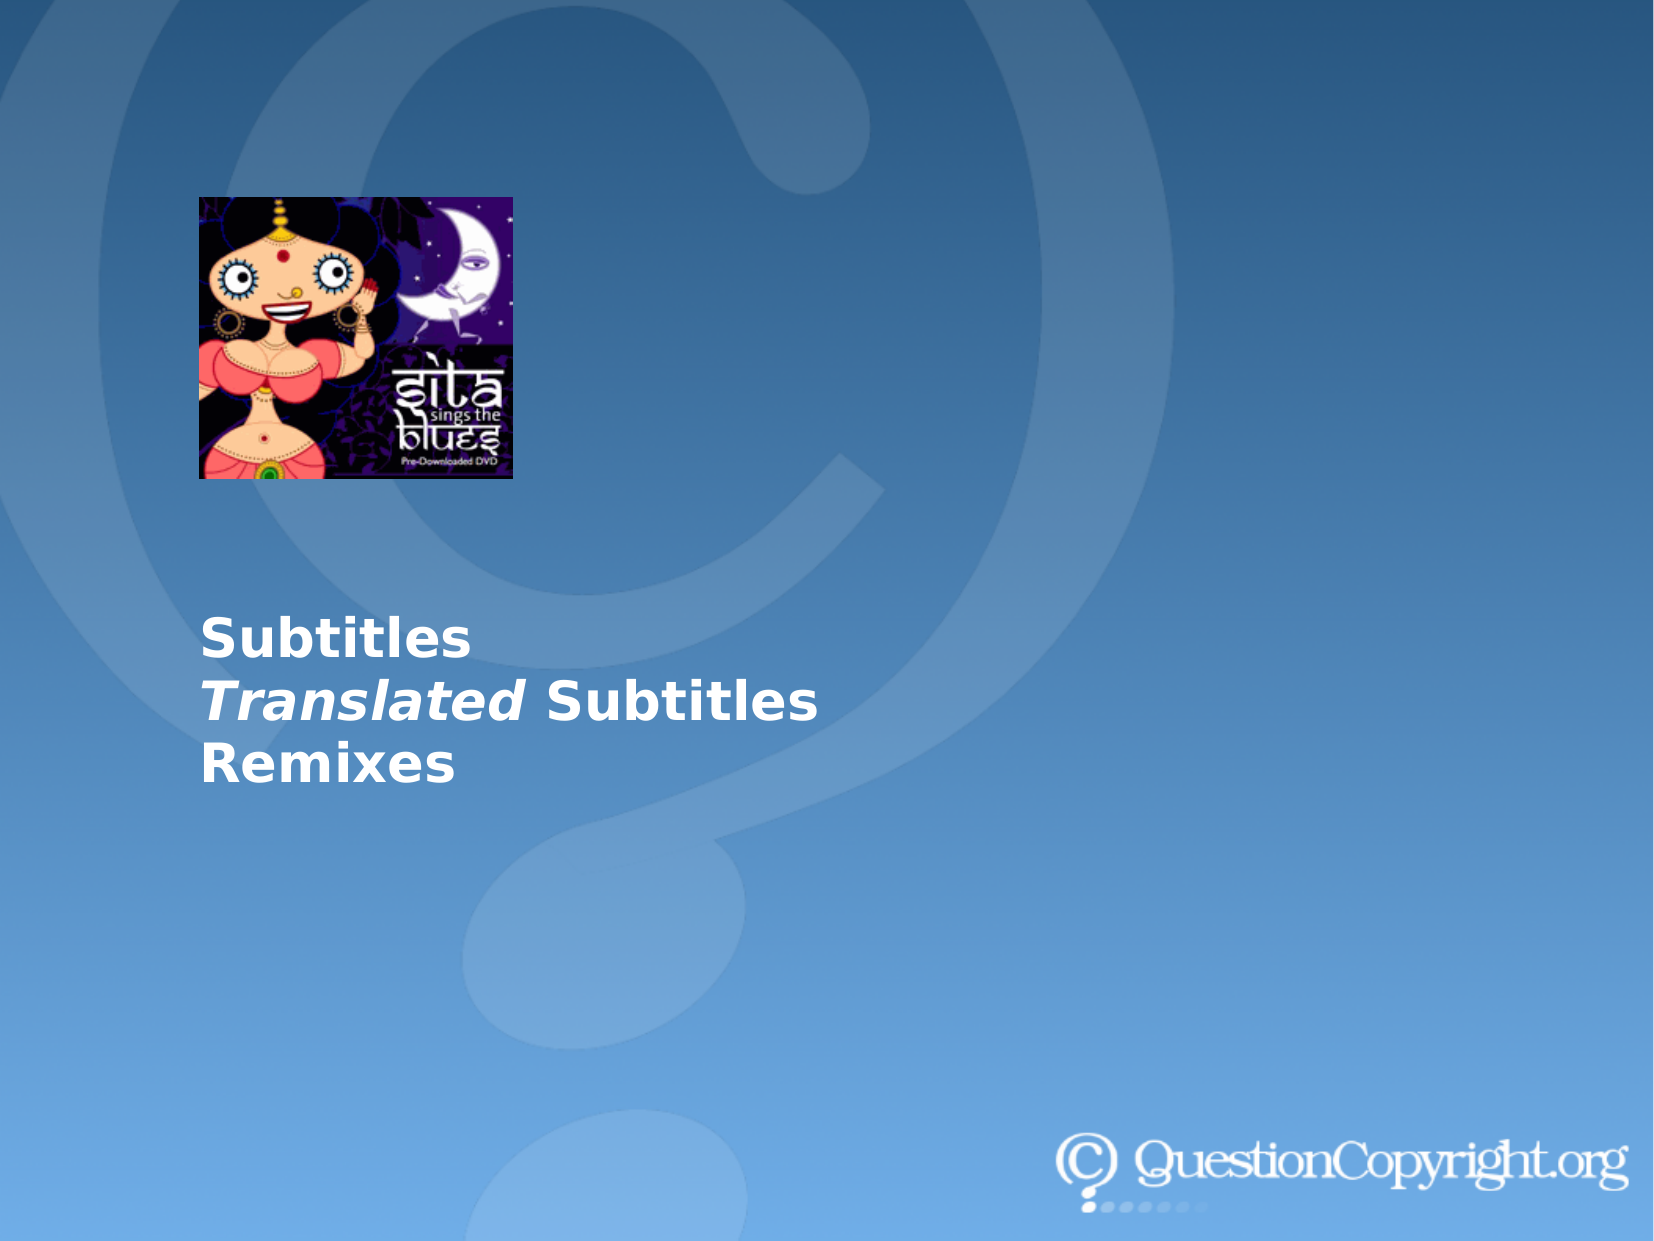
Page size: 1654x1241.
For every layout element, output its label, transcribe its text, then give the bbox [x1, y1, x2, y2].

text_box Subtitles Translated Subtitles Remixes [184, 599, 835, 867]
picture [0, 0, 1654, 1241]
